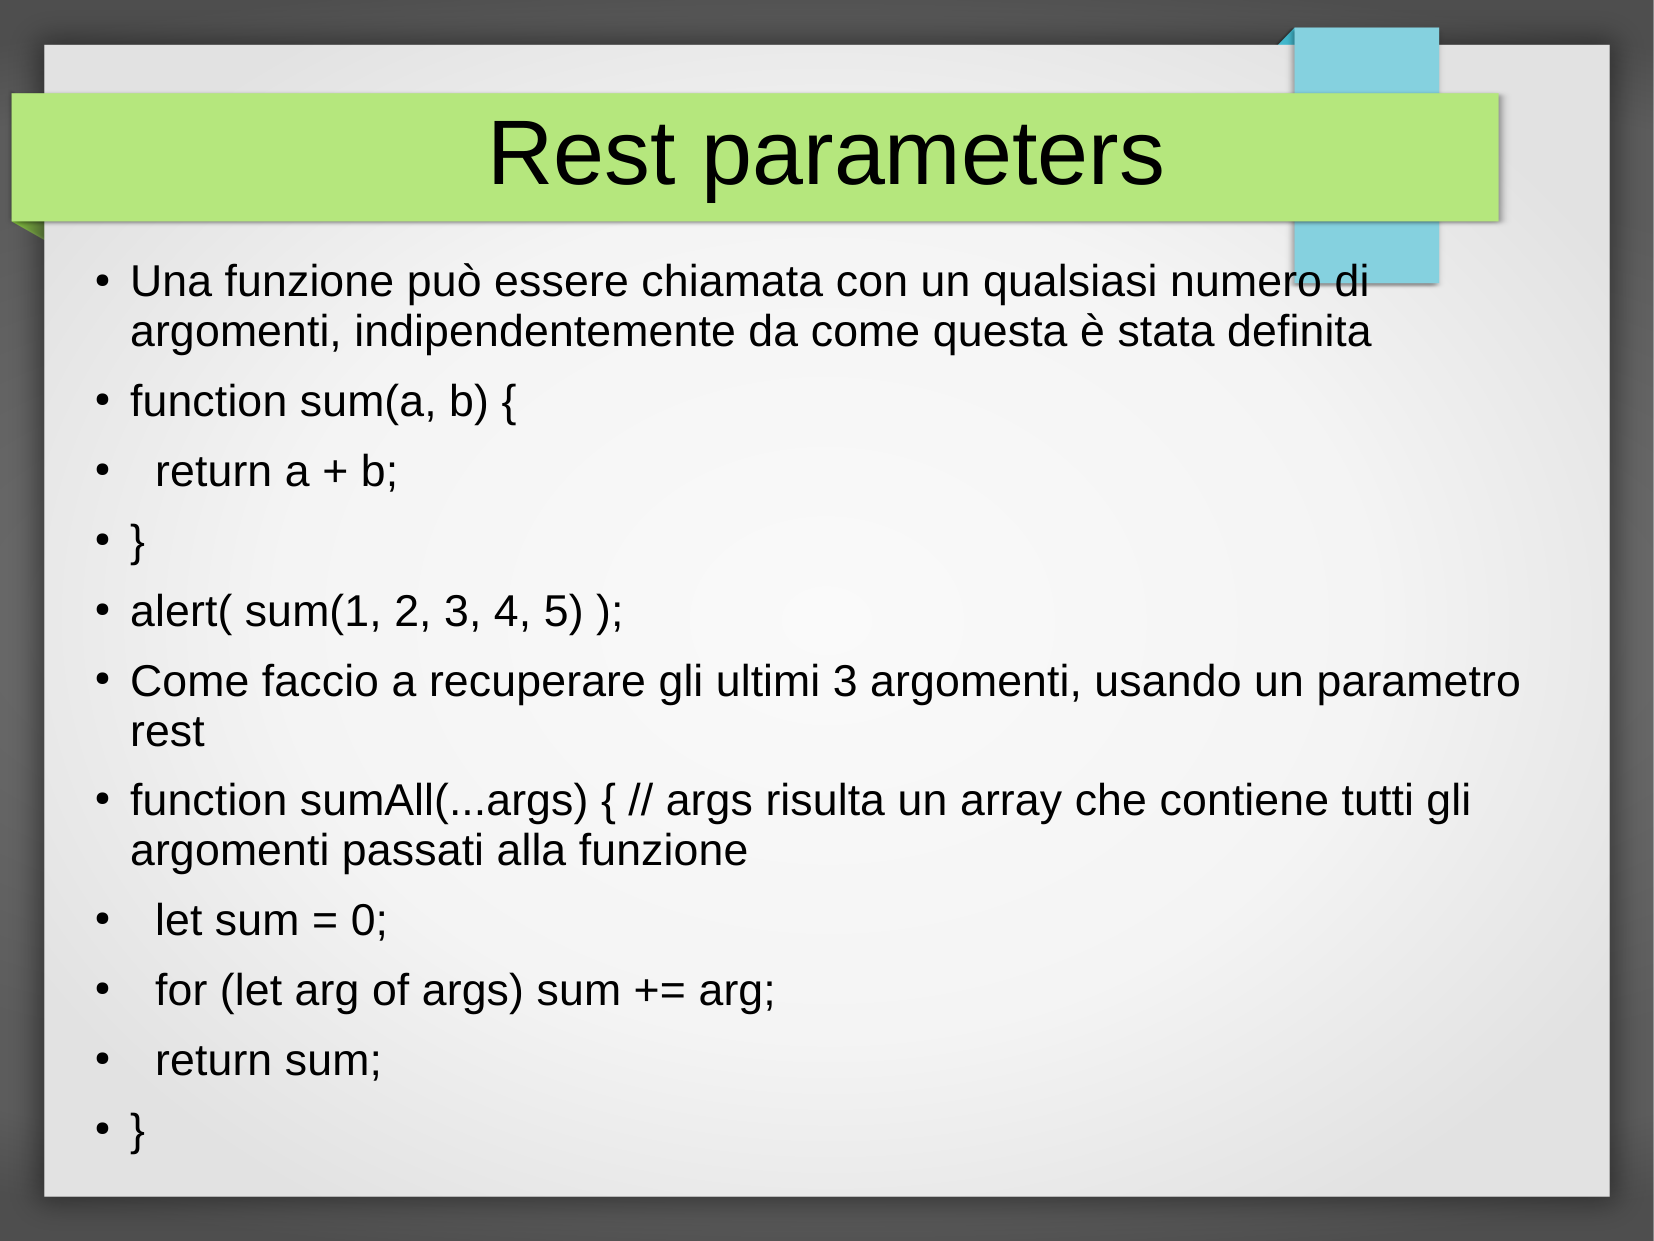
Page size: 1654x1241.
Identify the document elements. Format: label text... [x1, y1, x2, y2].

title Rest parameters [82, 49, 1571, 256]
list Una funzione può essere chiamata con un qualsiasi numero di argomenti, indipendentemente da come questa è stata definita function sum(a, b) { return a + b; } alert( sum(1, 2, 3, 4, 5) ); Come faccio a recuperare gli ultimi 3 argomenti, usando un parametro rest function sumAll(...args) { // args risulta un array che contiene tutti gli argomenti passati alla funzione let sum = 0; for (let arg of args) sum += arg; return sum; } [82, 256, 1571, 1158]
picture [0, 0, 1654, 1241]
